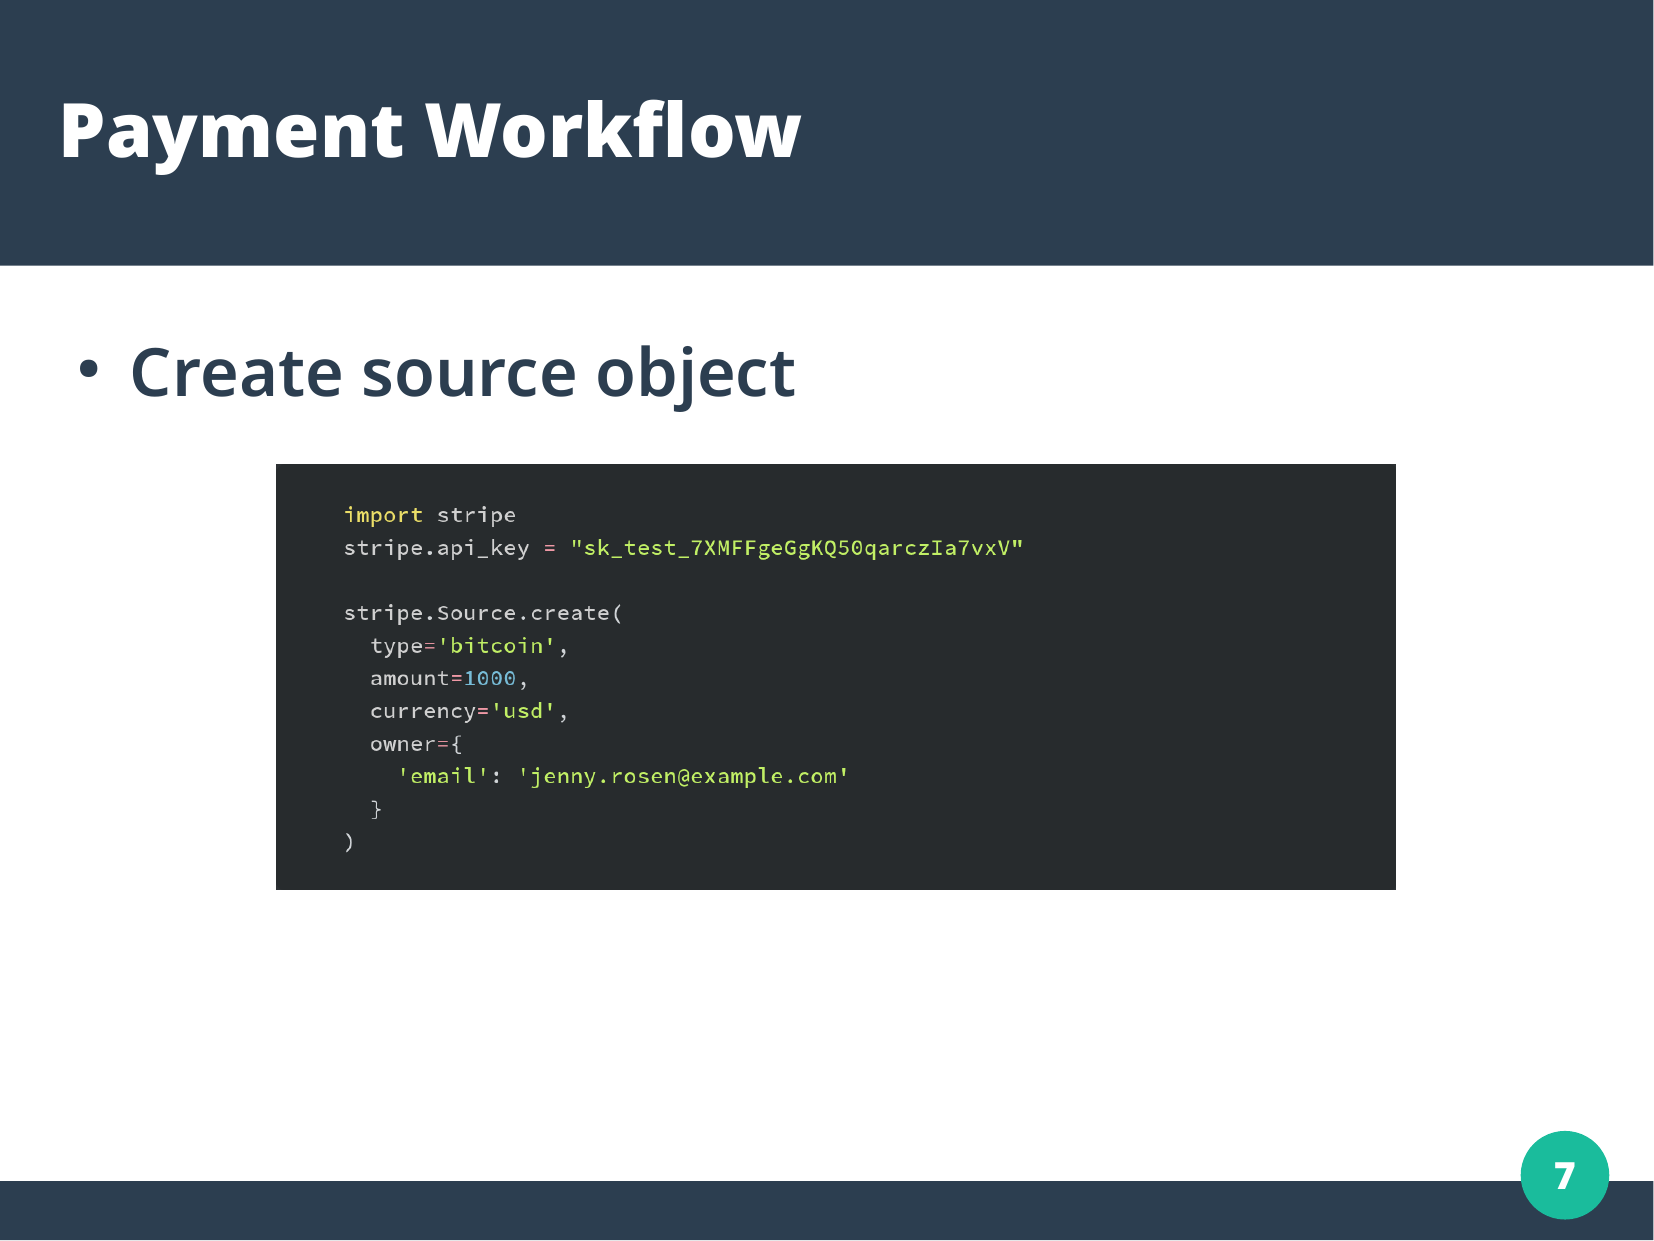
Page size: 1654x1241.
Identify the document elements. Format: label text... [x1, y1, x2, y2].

title Payment Workflow [59, 49, 1595, 207]
list Create source object [59, 324, 1595, 1152]
picture [276, 464, 1396, 890]
